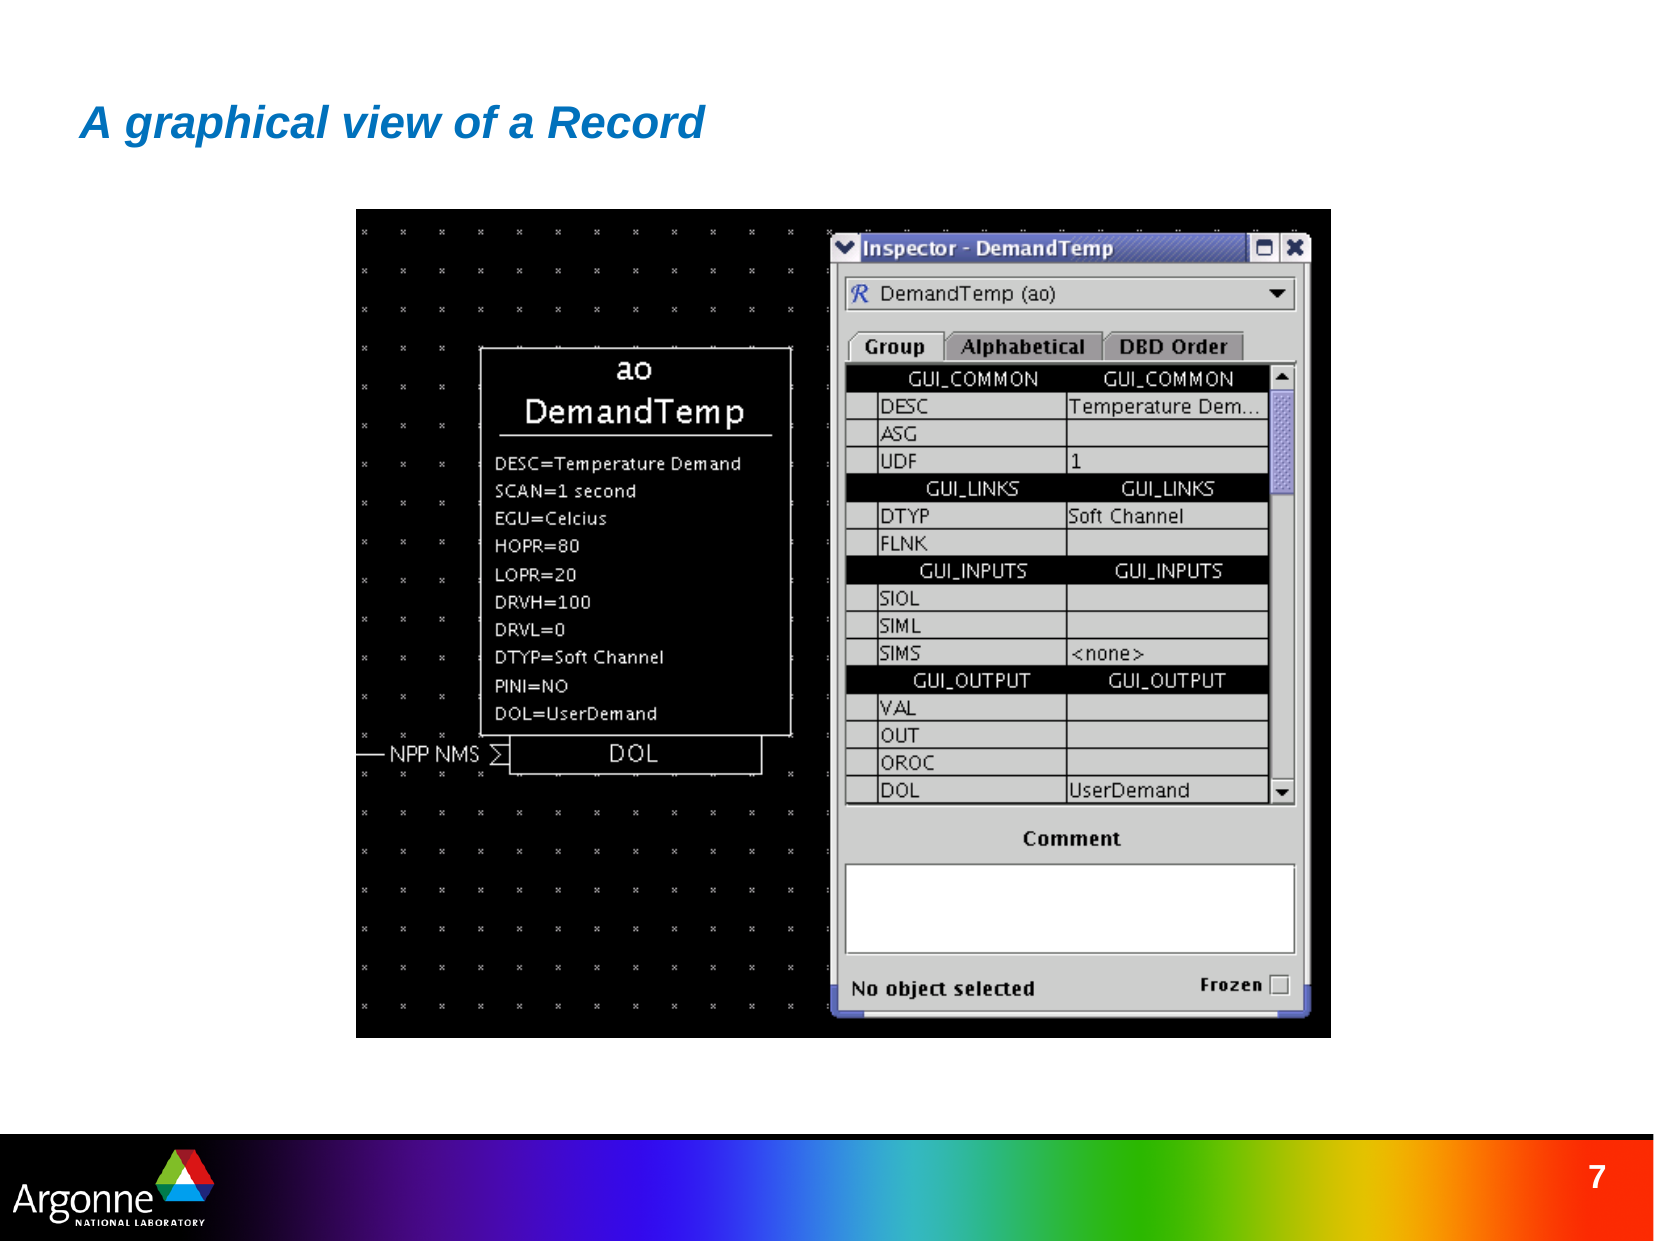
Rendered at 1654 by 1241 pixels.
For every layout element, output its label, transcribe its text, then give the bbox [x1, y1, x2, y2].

title A graphical view of a Record [79, 80, 1434, 170]
picture [356, 209, 1331, 1039]
picture [0, 1134, 1654, 1241]
